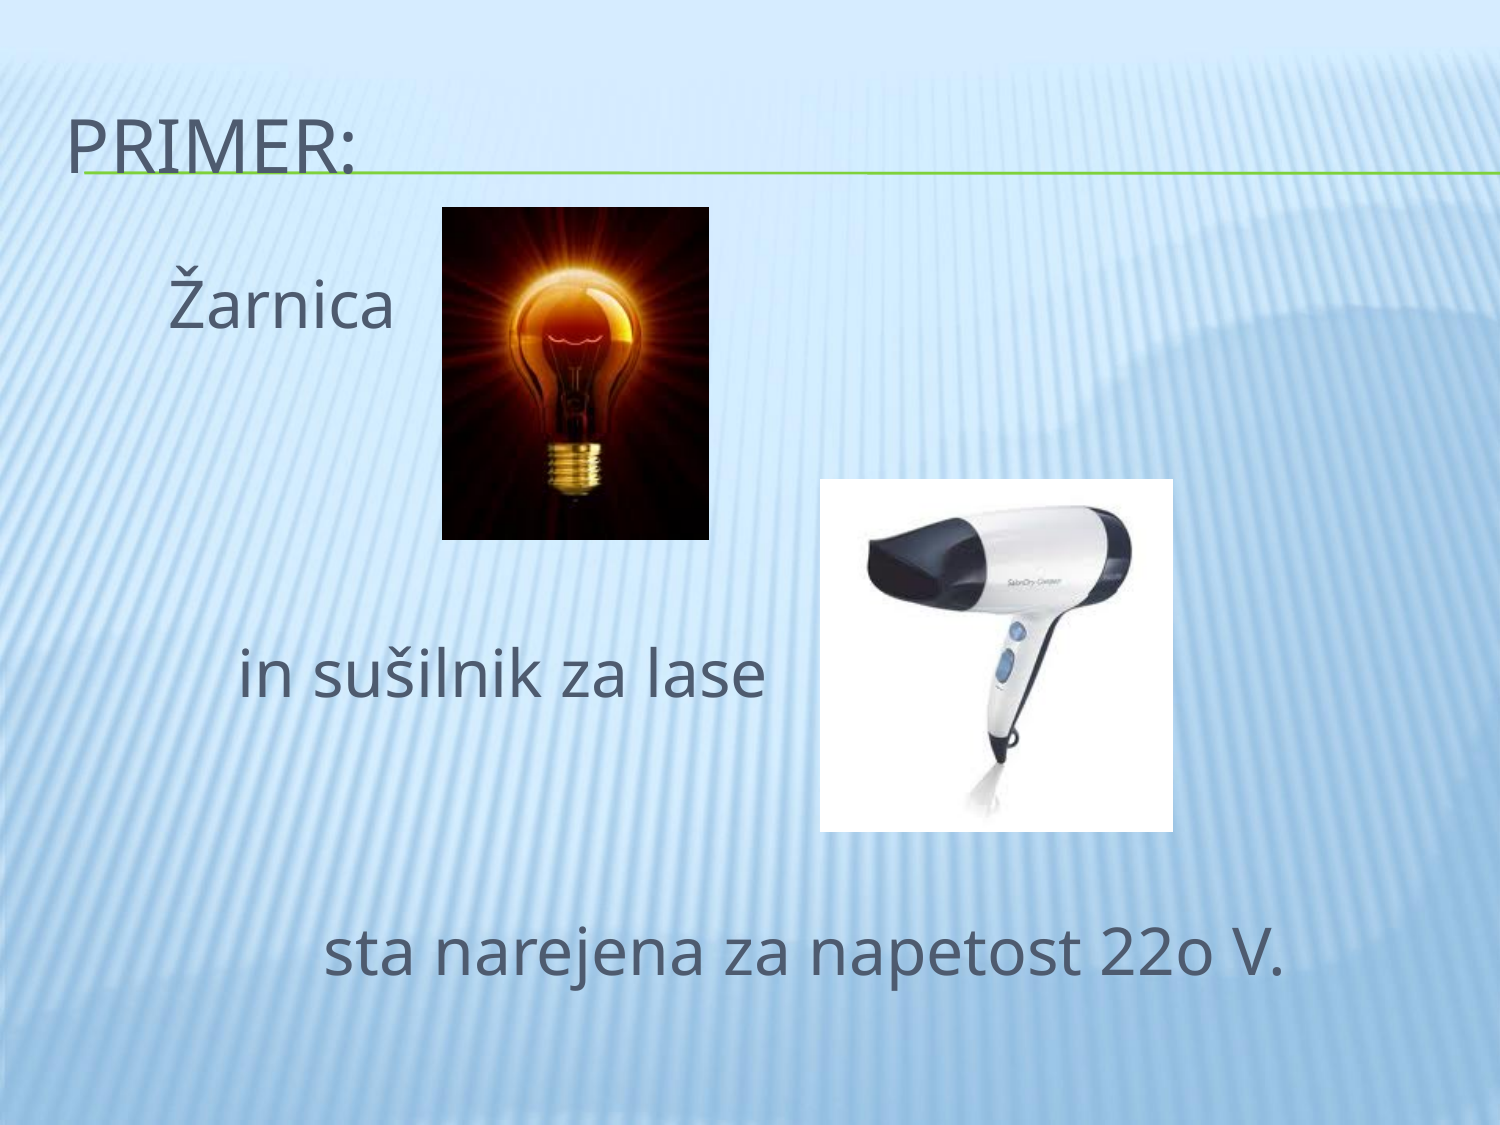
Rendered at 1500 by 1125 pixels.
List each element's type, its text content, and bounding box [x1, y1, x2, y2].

title Primer: [50, 75, 1475, 213]
list Žarnica in sušilnik za lase sta narejena za napetost 22o V. [50, 254, 1475, 998]
picture [0, 0, 1500, 1125]
